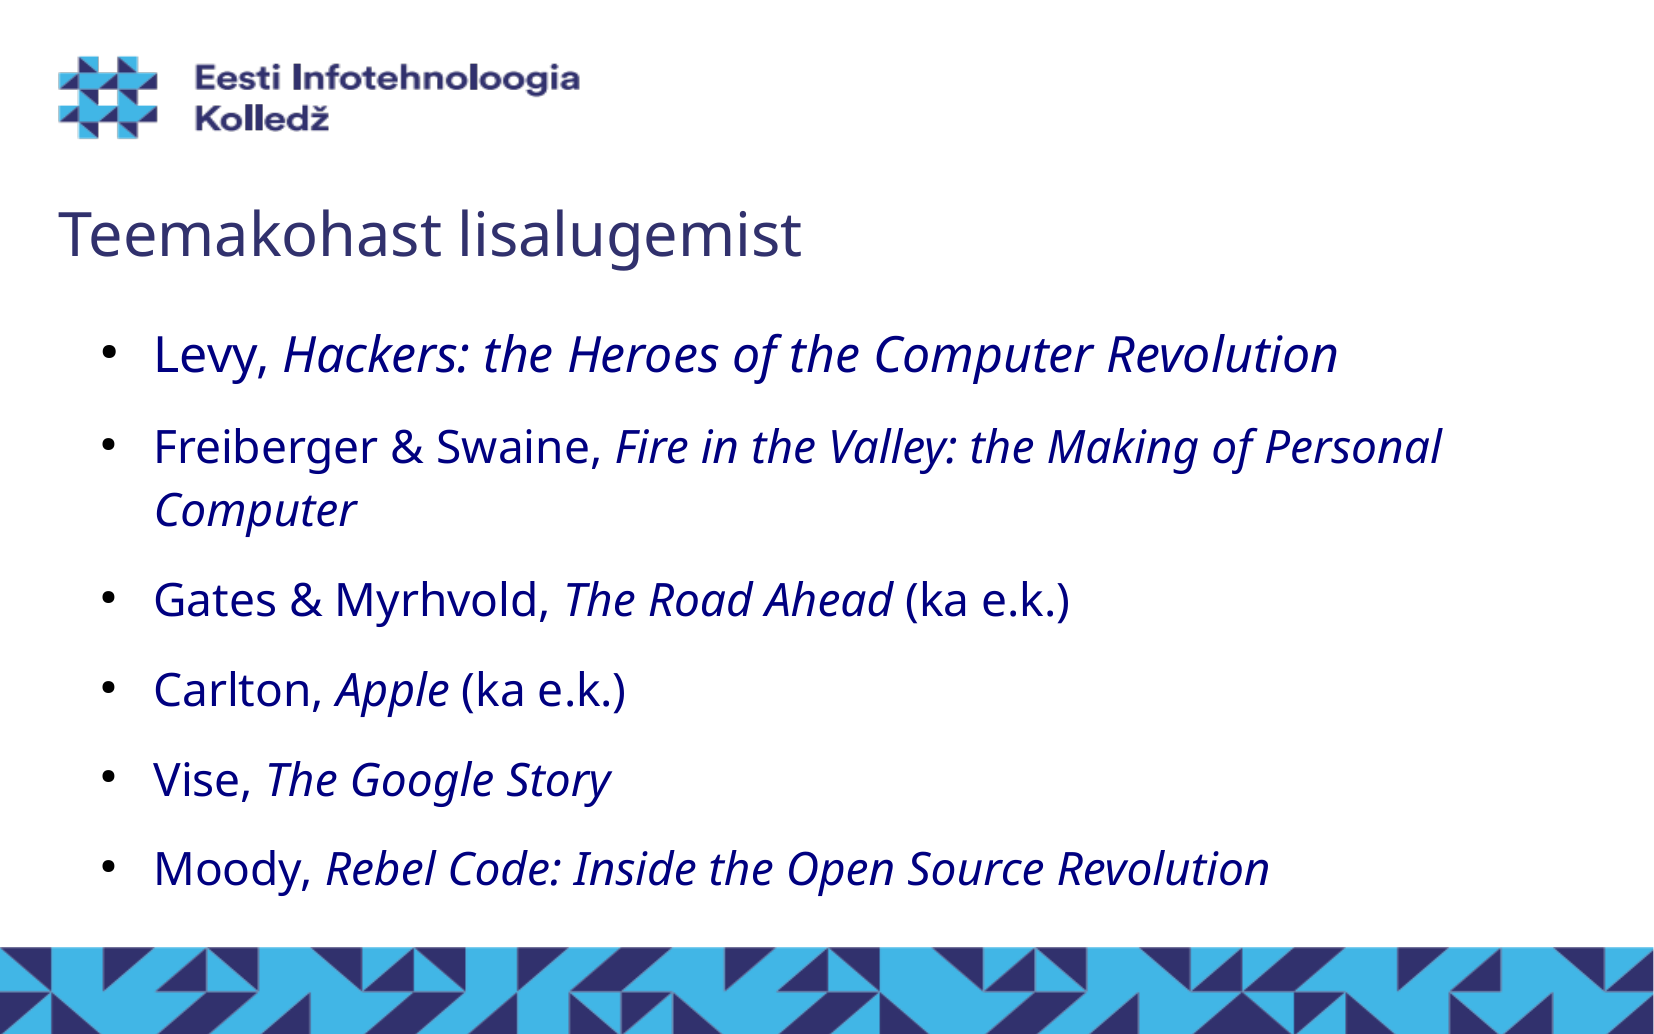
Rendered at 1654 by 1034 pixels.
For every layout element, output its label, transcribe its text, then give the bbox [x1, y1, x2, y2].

title Teemakohast lisalugemist [59, 158, 1489, 308]
list Levy, Hackers: the Heroes of the Computer Revolution Freiberger & Swaine, Fire in the Valley: the Making of Personal Computer Gates & Myrhvold, The Road Ahead (ka e.k.) Carlton, Apple (ka e.k.) Vise, The Google Story Moody, Rebel Code: Inside the Open Source Revolution [82, 318, 1477, 910]
